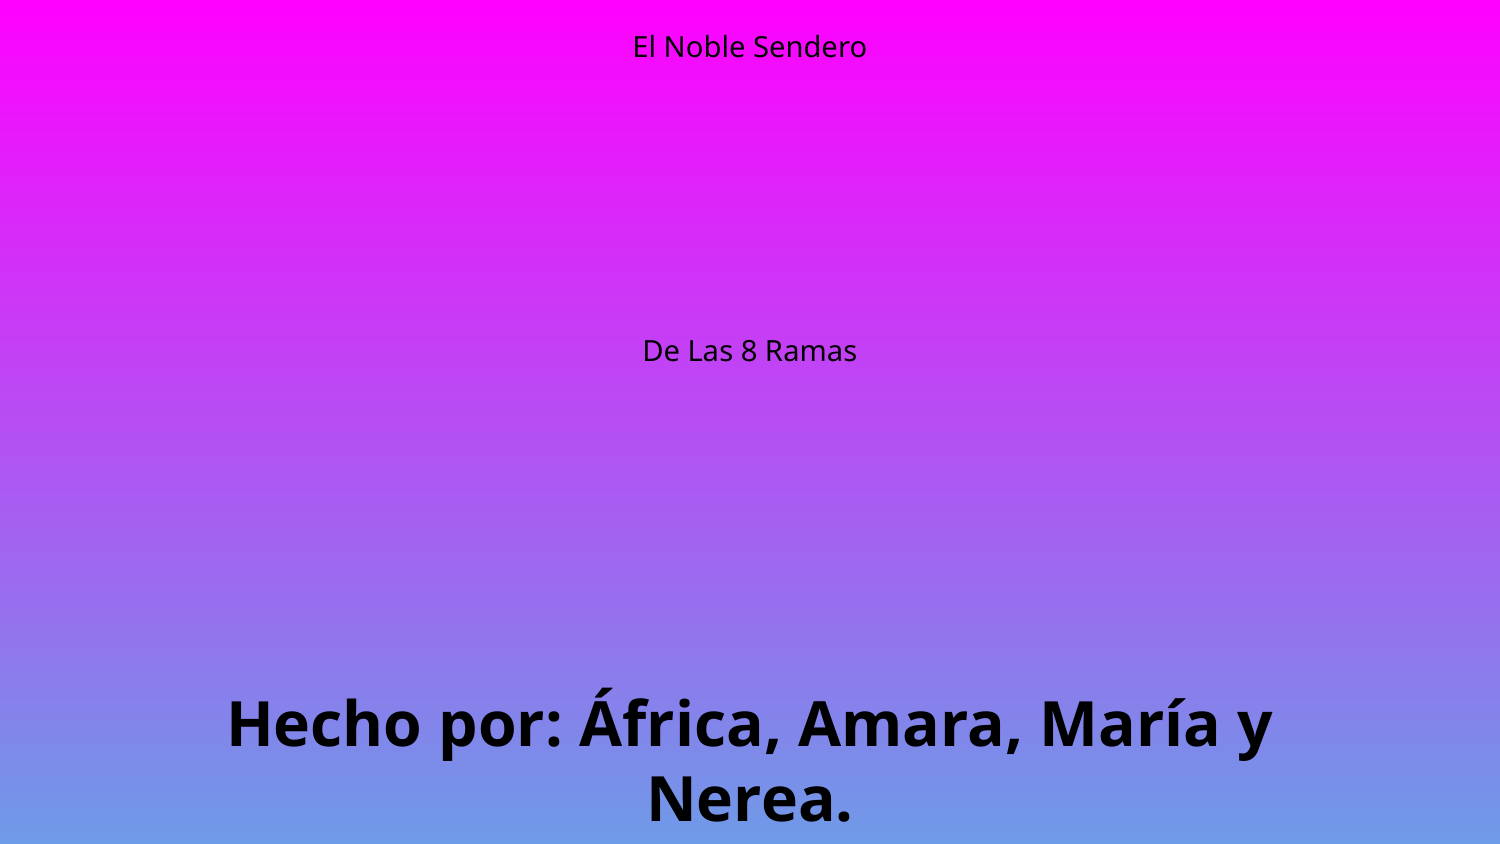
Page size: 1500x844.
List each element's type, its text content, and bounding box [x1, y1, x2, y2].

text_box Hecho por: África, Amara, María y Nerea. [103, 669, 1397, 786]
text_box El Noble Sendero [228, 20, 1272, 263]
text_box De Las 8 Ramas [173, 325, 1326, 626]
